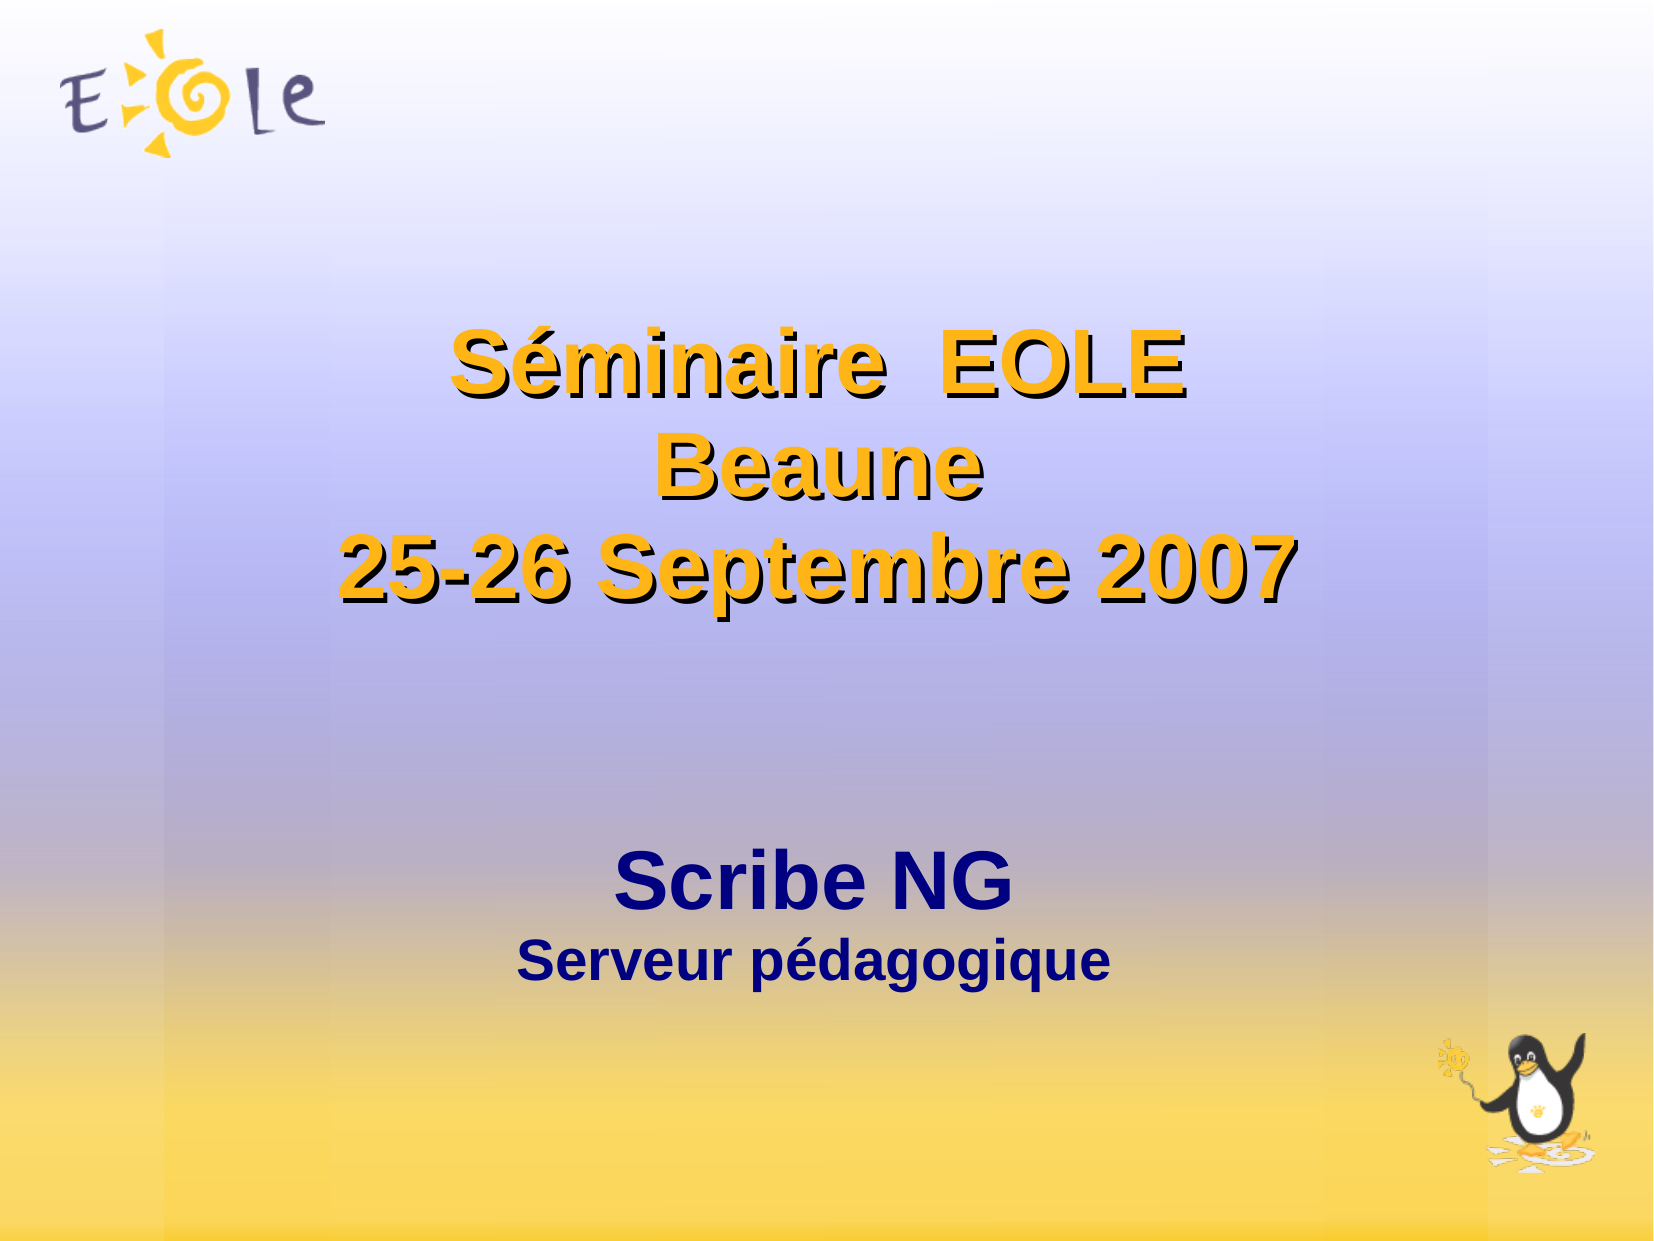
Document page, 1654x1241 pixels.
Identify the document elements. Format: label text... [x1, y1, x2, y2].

picture [0, 0, 1654, 1241]
text_box Scribe NG Serveur pédagogique [501, 826, 1128, 1025]
title Séminaire EOLE Beaune 25-26 Septembre 2007 [88, 191, 1548, 739]
